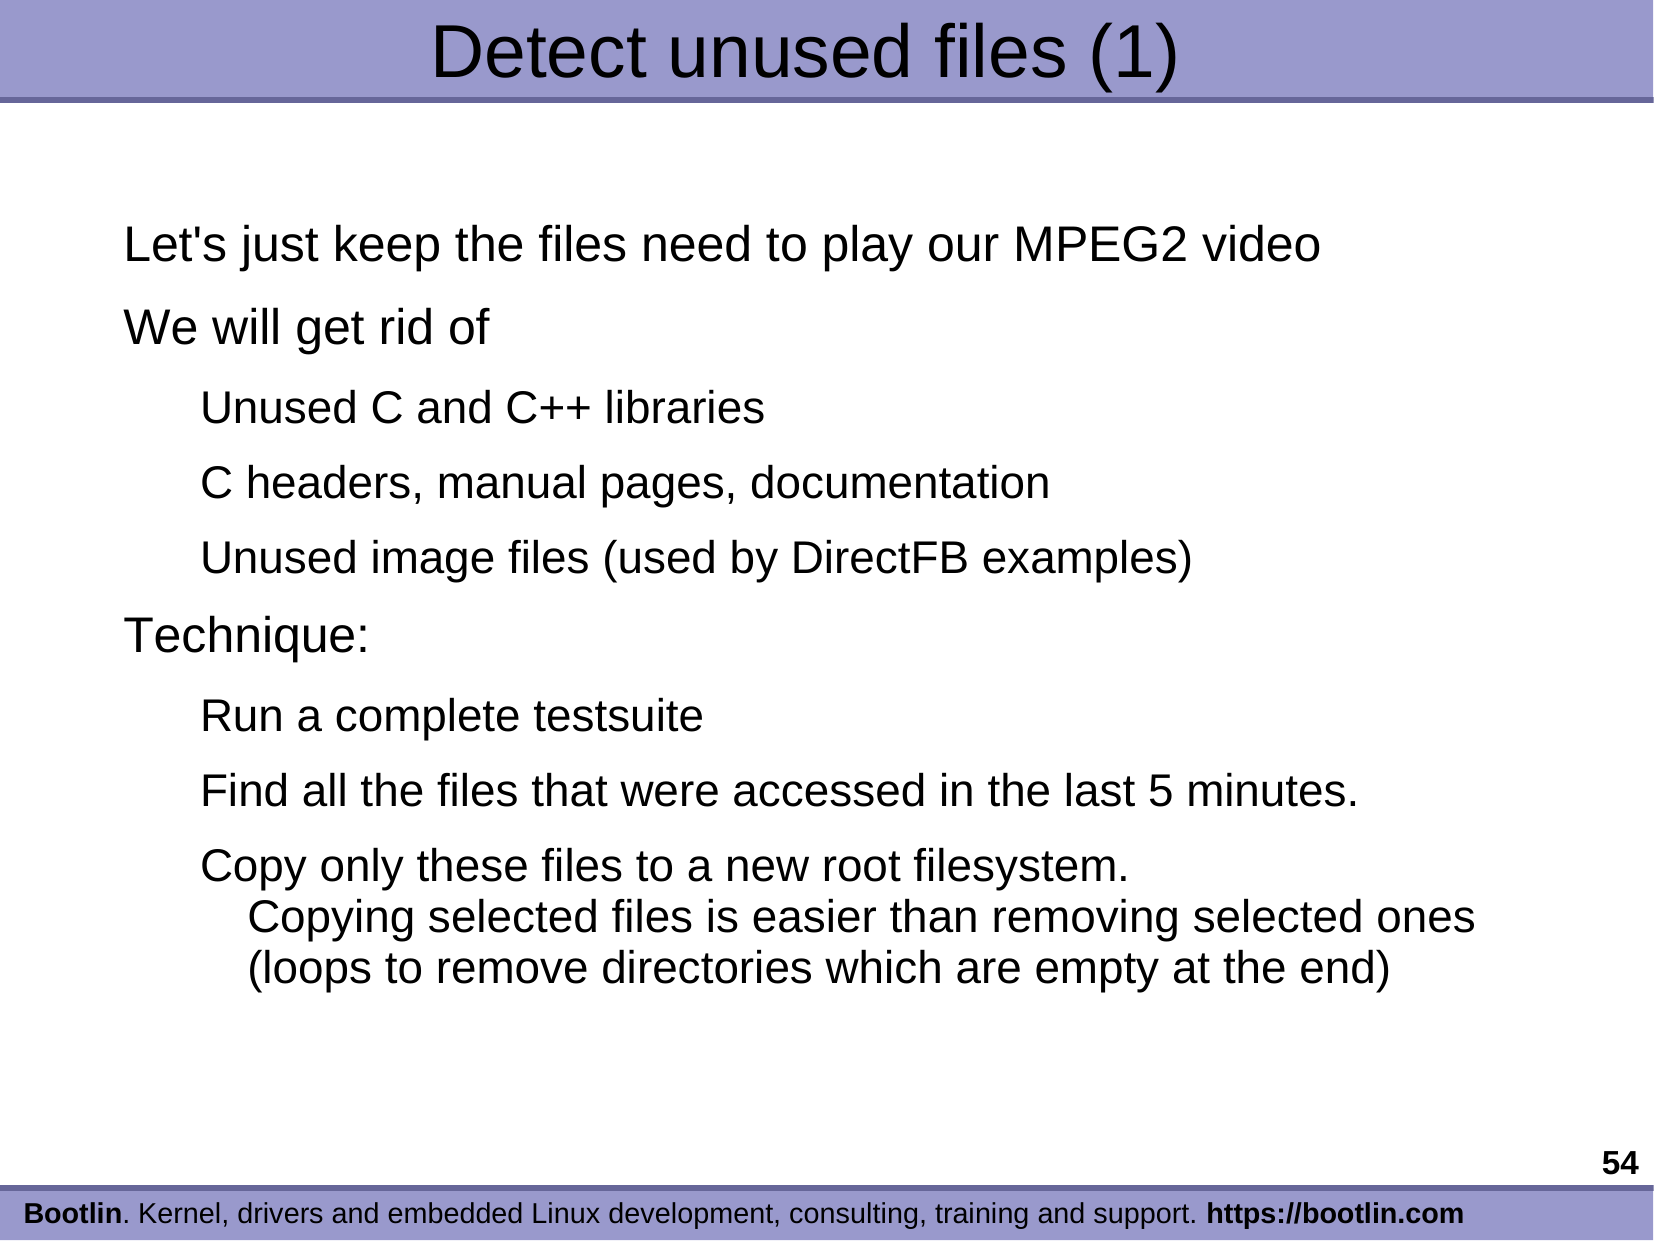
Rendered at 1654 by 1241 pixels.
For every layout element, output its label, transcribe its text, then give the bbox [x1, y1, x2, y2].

title Detect unused files (1) [60, 5, 1551, 97]
list Let's just keep the files need to play our MPEG2 video We will get rid of Unused C and C++ libraries C headers, manual pages, documentation Unused image files (used by DirectFB examples) Technique: Run a complete testsuite Find all the files that were accessed in the last 5 minutes. Copy only these files to a new root filesystem. Copying selected files is easier than removing selected ones (loops to remove directories which are empty at the end) [105, 216, 1518, 1066]
